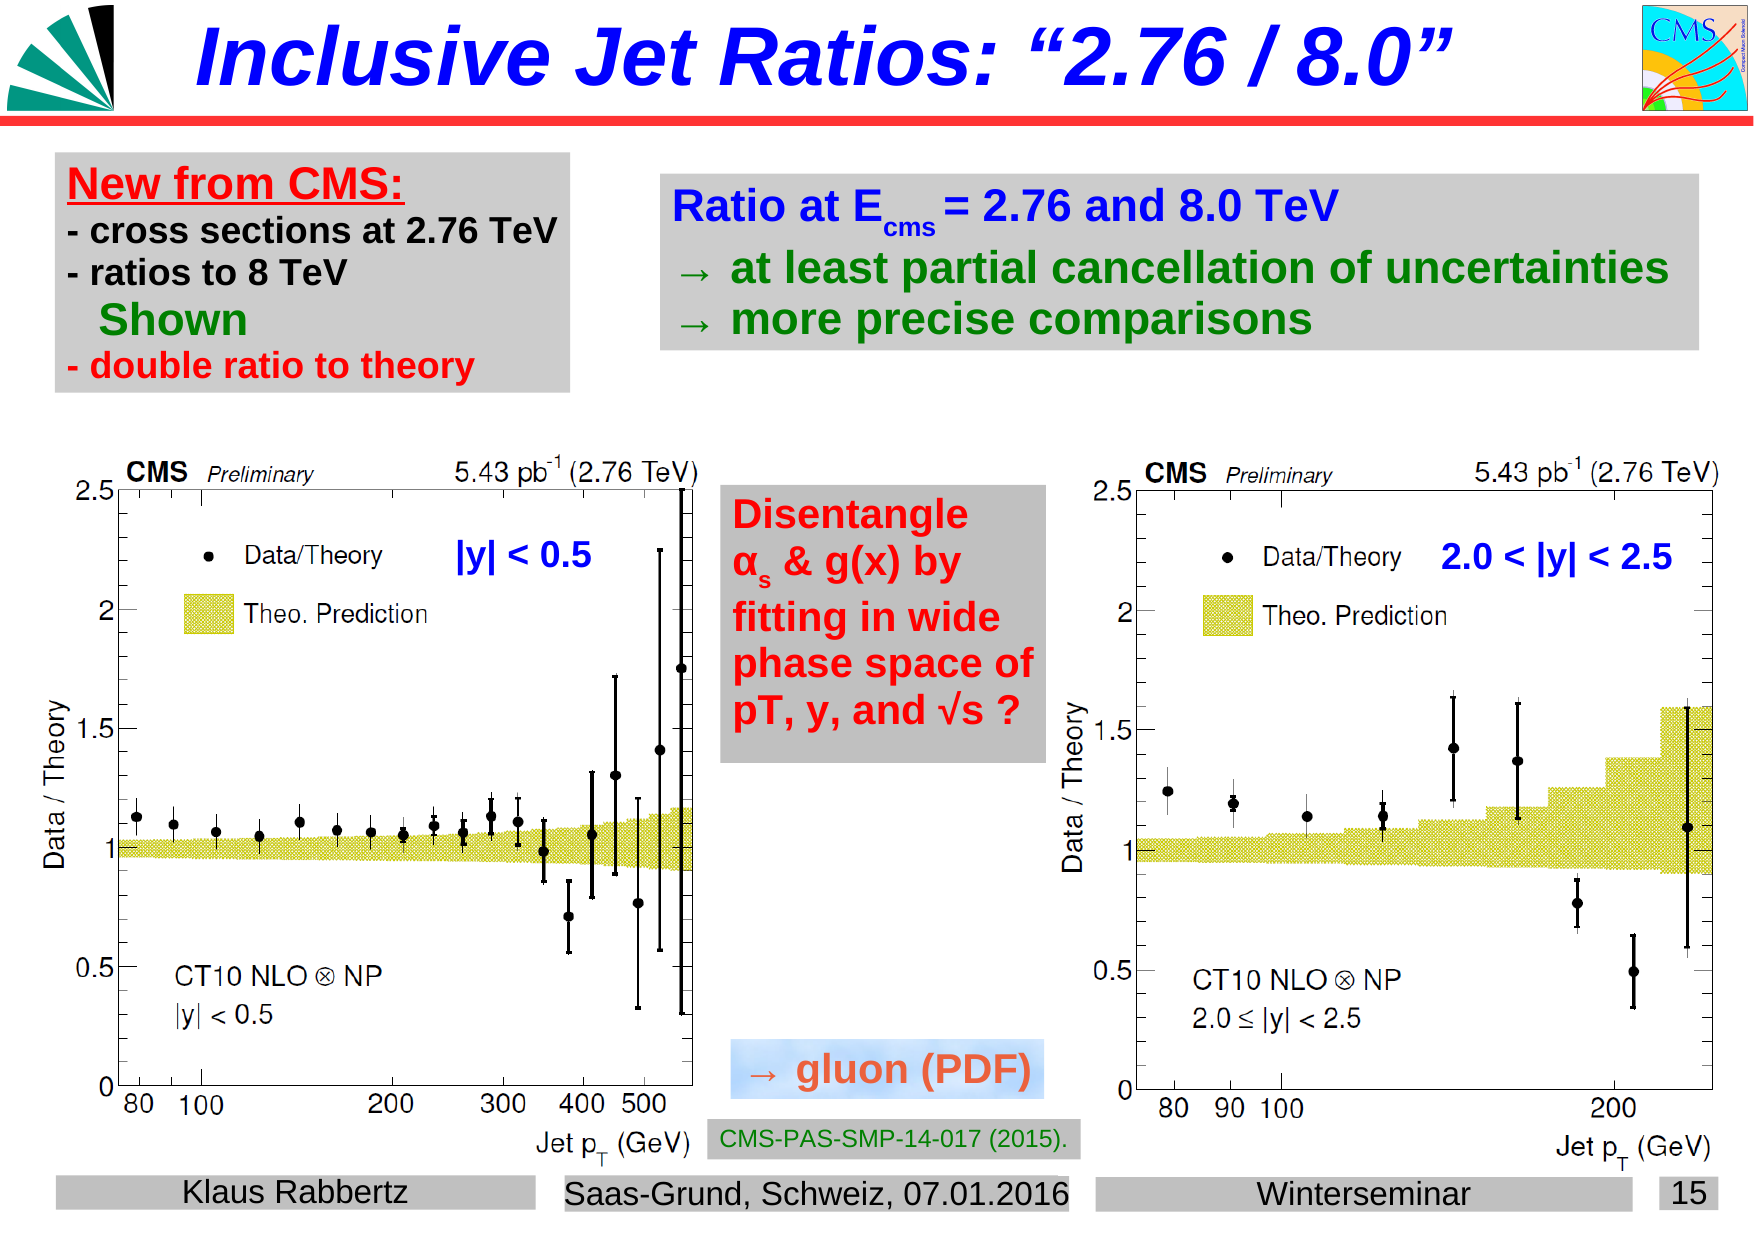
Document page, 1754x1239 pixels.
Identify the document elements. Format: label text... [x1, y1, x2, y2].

picture [1058, 449, 1731, 1176]
text_box New from CMS: - cross sections at 2.76 TeV - ratios to 8 TeV Shown - double ratio to theory [54, 152, 568, 393]
text_box → gluon (PDF) [730, 1039, 1045, 1099]
text_box CMS-PAS-SMP-14-017 (2015). [707, 1119, 1079, 1160]
text_box Disentangle αs & g(x) by fitting in wide phase space of pT, y, and √s ? [720, 484, 1046, 763]
picture [36, 454, 701, 1174]
picture [7, 5, 114, 112]
text_box |y| < 0.5 [443, 527, 604, 582]
text_box Ratio at Ecms = 2.76 and 8.0 TeV → at least partial cancellation of uncertainties → more precise comparisons [660, 173, 1700, 351]
picture [1642, 5, 1748, 111]
text_box 2.0 < |y| < 2.5 [1429, 529, 1685, 584]
title Inclusive Jet Ratios: “2.76 / 8.0” [153, 0, 1600, 113]
